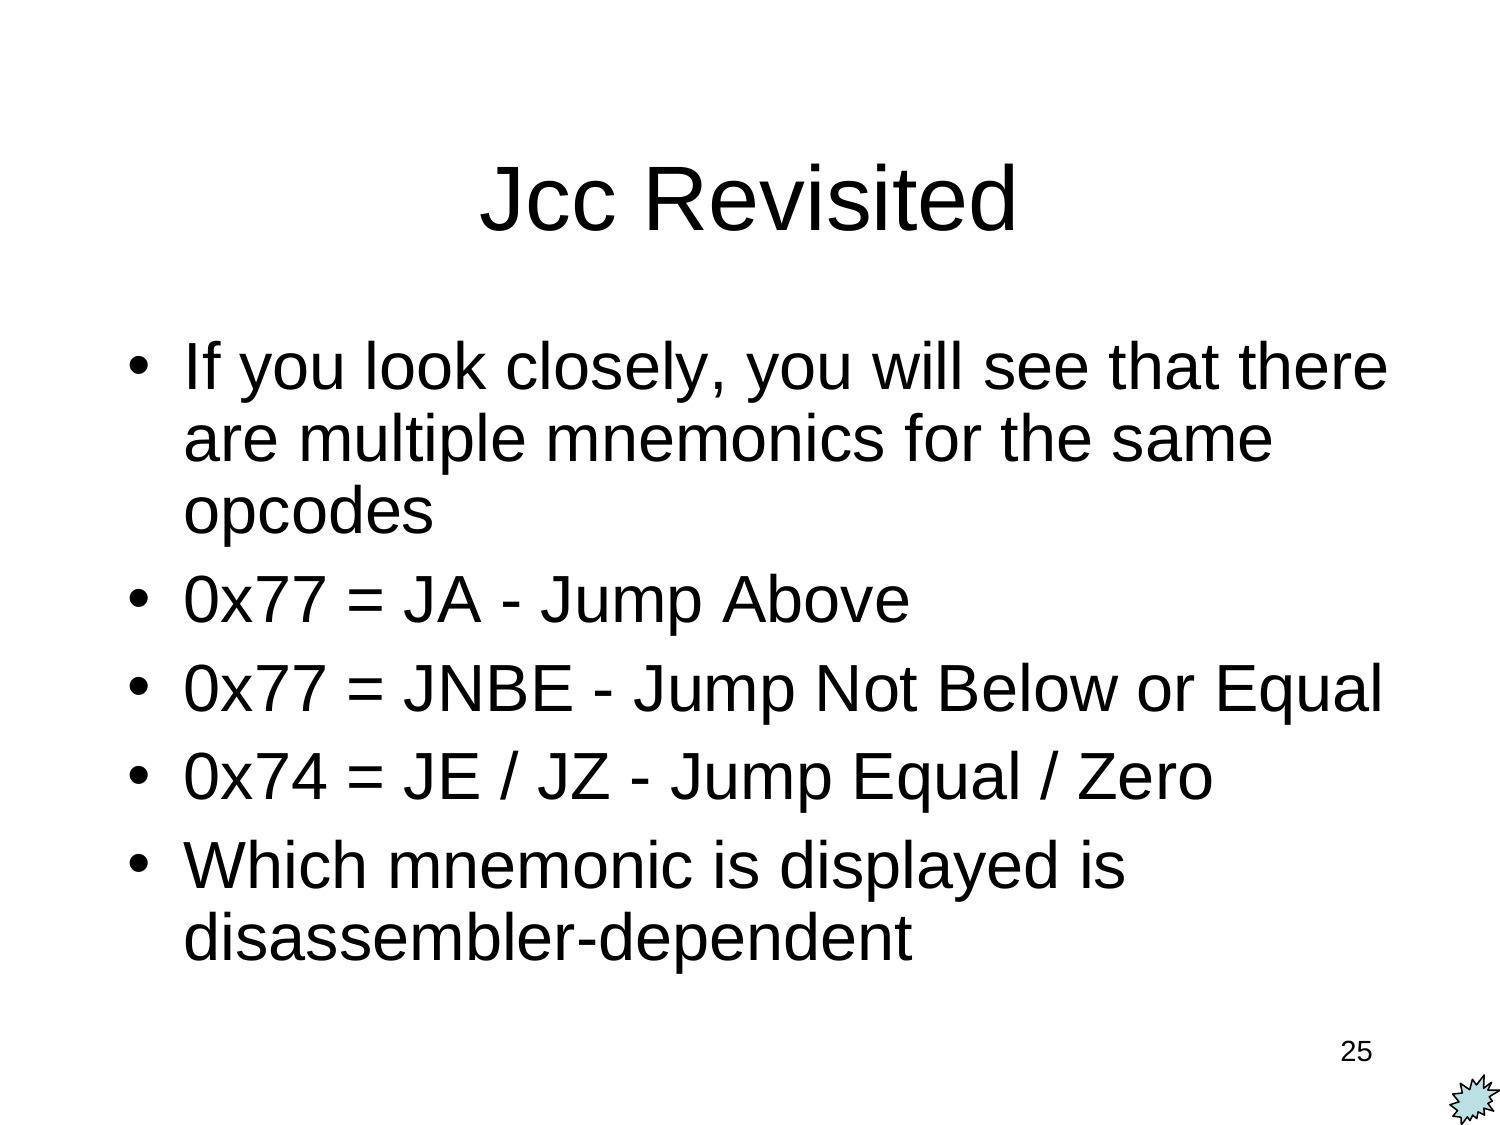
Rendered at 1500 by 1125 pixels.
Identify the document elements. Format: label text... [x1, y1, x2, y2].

list If you look closely, you will see that there are multiple mnemonics for the same opcodes 0x77 = JA - Jump Above 0x77 = JNBE - Jump Not Below or Equal 0x74 = JE / JZ - Jump Equal / Zero Which mnemonic is displayed is disassembler-dependent [112, 324, 1463, 1001]
text_box [1449, 1074, 1500, 1125]
text_box <number> [1074, 1025, 1388, 1101]
title Jcc Revisited [112, 99, 1388, 288]
